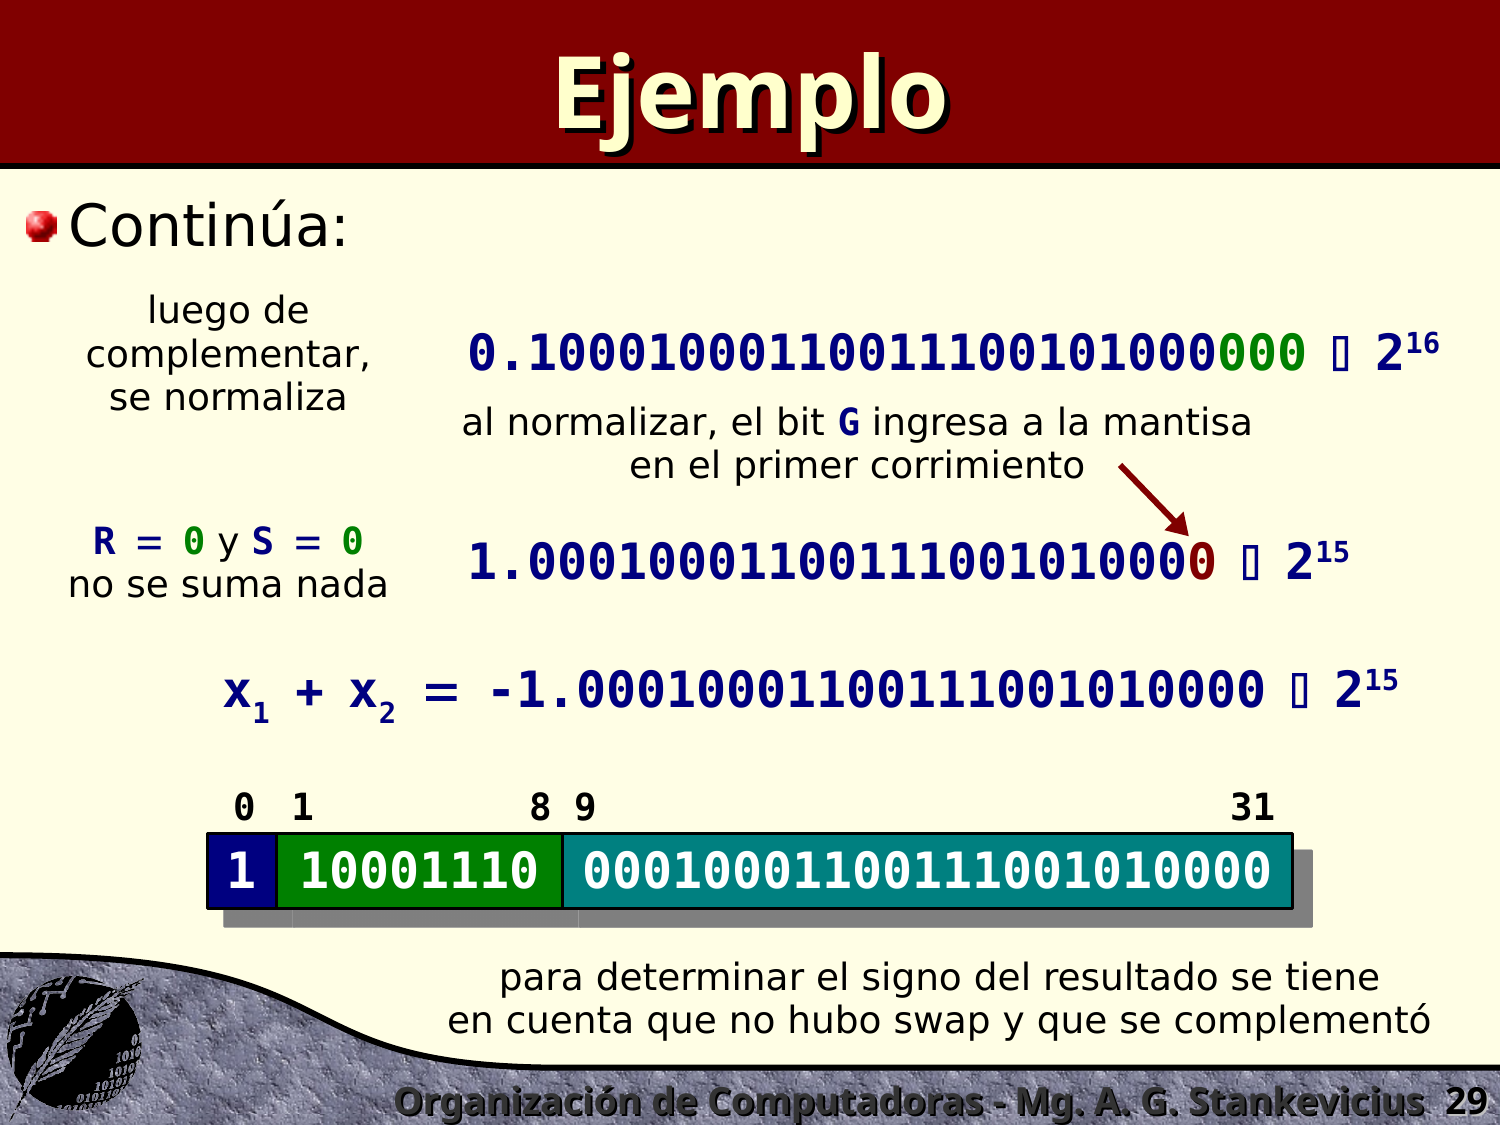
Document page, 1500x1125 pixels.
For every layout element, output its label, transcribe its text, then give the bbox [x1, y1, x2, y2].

list Continúa: [11, 192, 1486, 935]
text_box 1 [207, 833, 276, 909]
text_box luego de complementar, se normaliza [70, 281, 387, 429]
title Ejemplo [15, 5, 1485, 160]
picture [448, 1100, 455, 1110]
picture [0, 959, 1500, 1125]
text_box 0.10001000110011100101000000  216 1.00010001100111001010000  215 x1 + x2 = -1.00010001100111001010000  215 [117, 316, 1478, 751]
text_box R = 0 y S = 0 no se suma nada [52, 512, 405, 618]
text_box 00010001100111001010000 [562, 833, 1293, 909]
text_box al normalizar, el bit G ingresa a la mantisa en el primer corrimiento [446, 393, 1269, 497]
text_box 10001110 [276, 846, 562, 909]
text_box para determinar el signo del resultado se tiene en cuenta que no hubo swap y que se complementó [432, 948, 1448, 1051]
picture [802, 1100, 806, 1110]
text_box 0 1 8 9 31 [218, 778, 1291, 846]
picture [1058, 1100, 1065, 1110]
